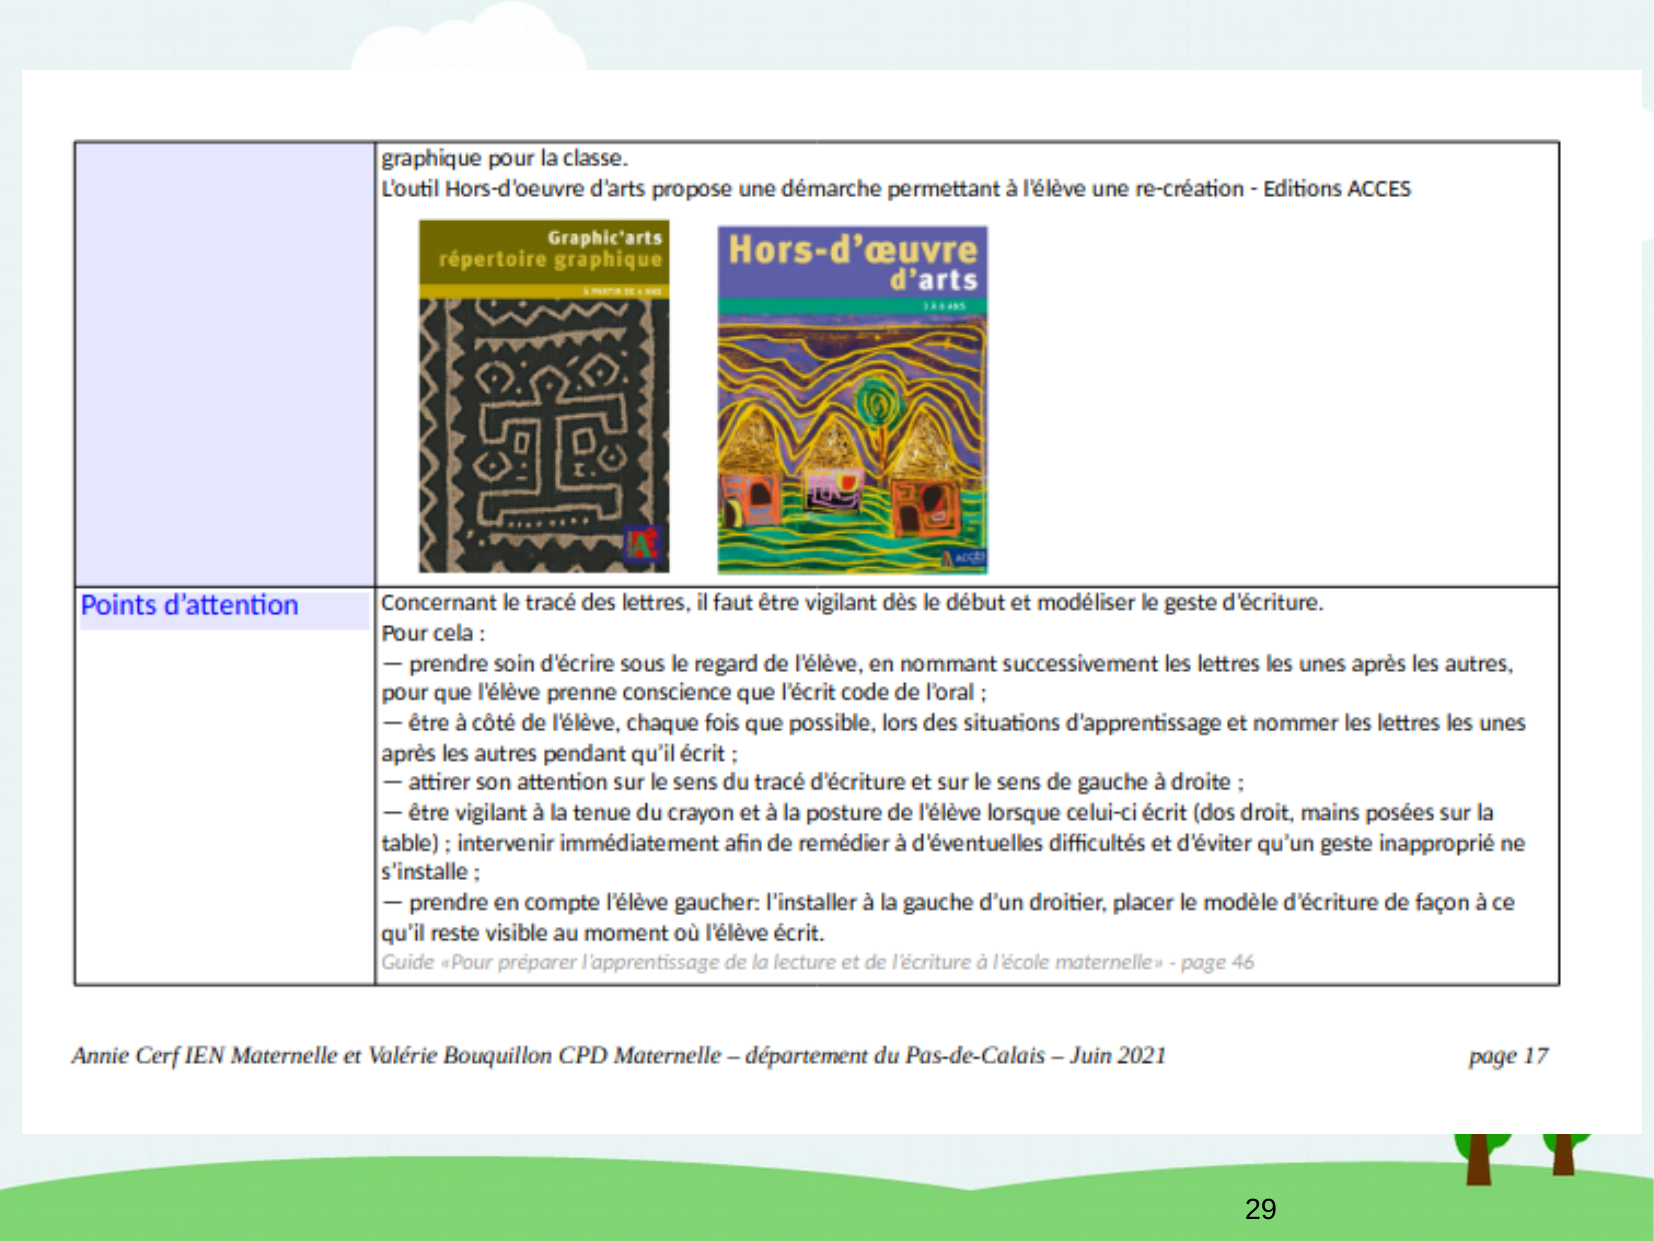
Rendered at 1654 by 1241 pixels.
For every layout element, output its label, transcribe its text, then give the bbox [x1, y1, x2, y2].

text_box <numéro> [1244, 1190, 1630, 1241]
picture [0, 0, 1654, 1241]
